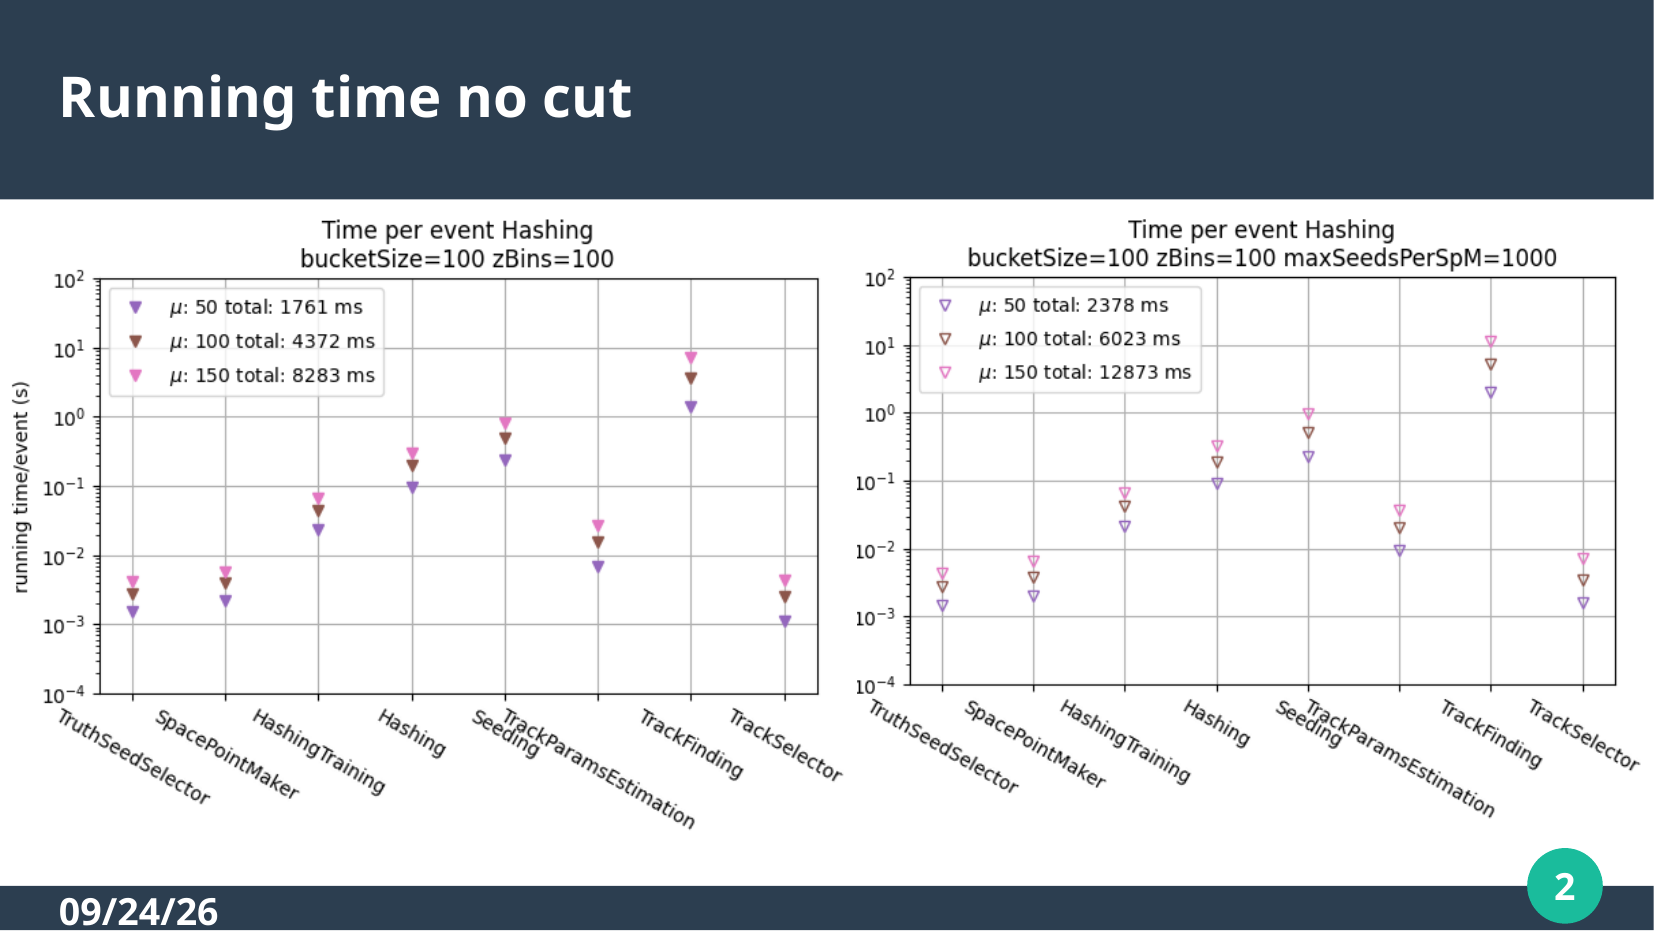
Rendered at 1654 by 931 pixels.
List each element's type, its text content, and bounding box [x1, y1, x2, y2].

title Running time no cut [59, 37, 1595, 155]
picture [0, 206, 1654, 848]
